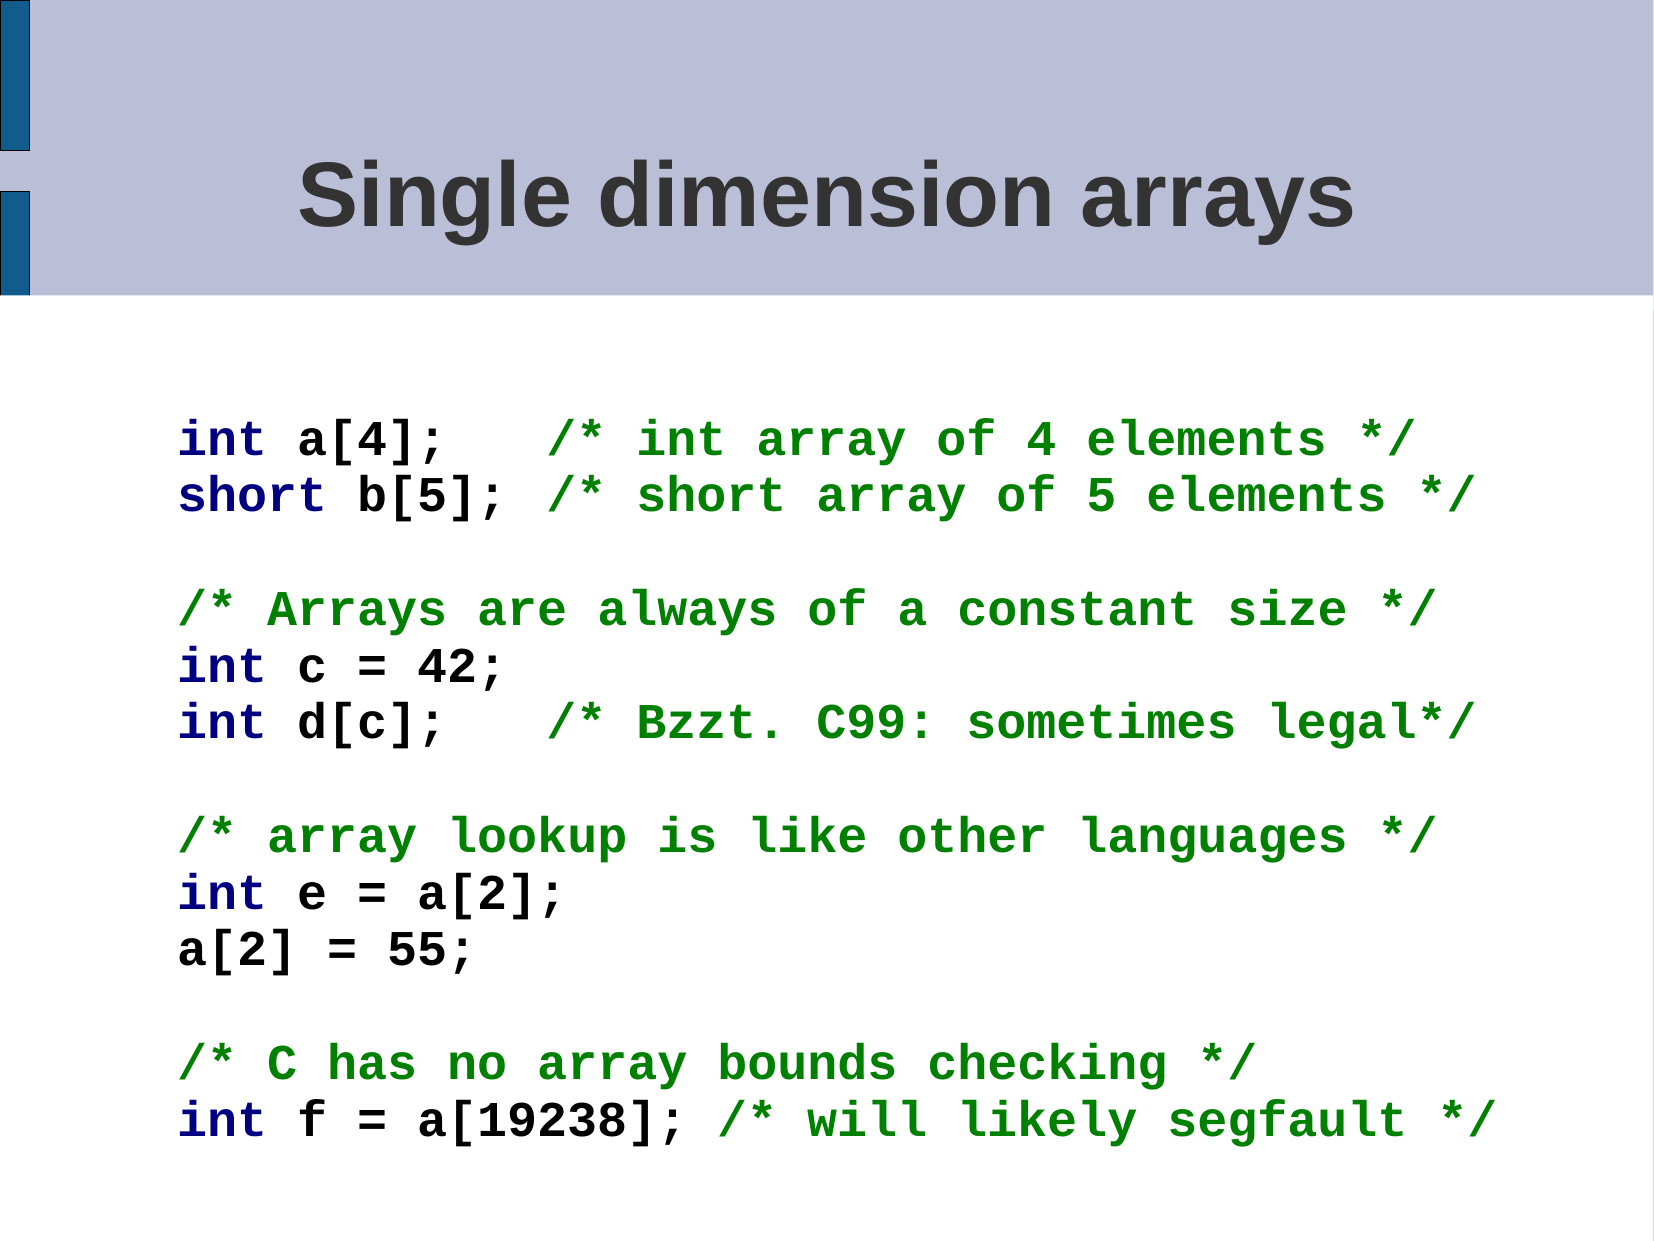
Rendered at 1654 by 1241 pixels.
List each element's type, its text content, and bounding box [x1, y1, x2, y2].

text_box int a[4]; /* int array of 4 elements */ short b[5]; /* short array of 5 elements */ /* Arrays are always of a constant size */ int c = 42; int d[c]; /* Bzzt. C99: sometimes legal*/ /* array lookup is like other languages */ int e = a[2]; a[2] = 55; /* C has no array bounds checking */ int f = a[19238]; /* will likely segfault */ [0, 295, 1654, 1241]
title Single dimension arrays [121, 91, 1534, 295]
